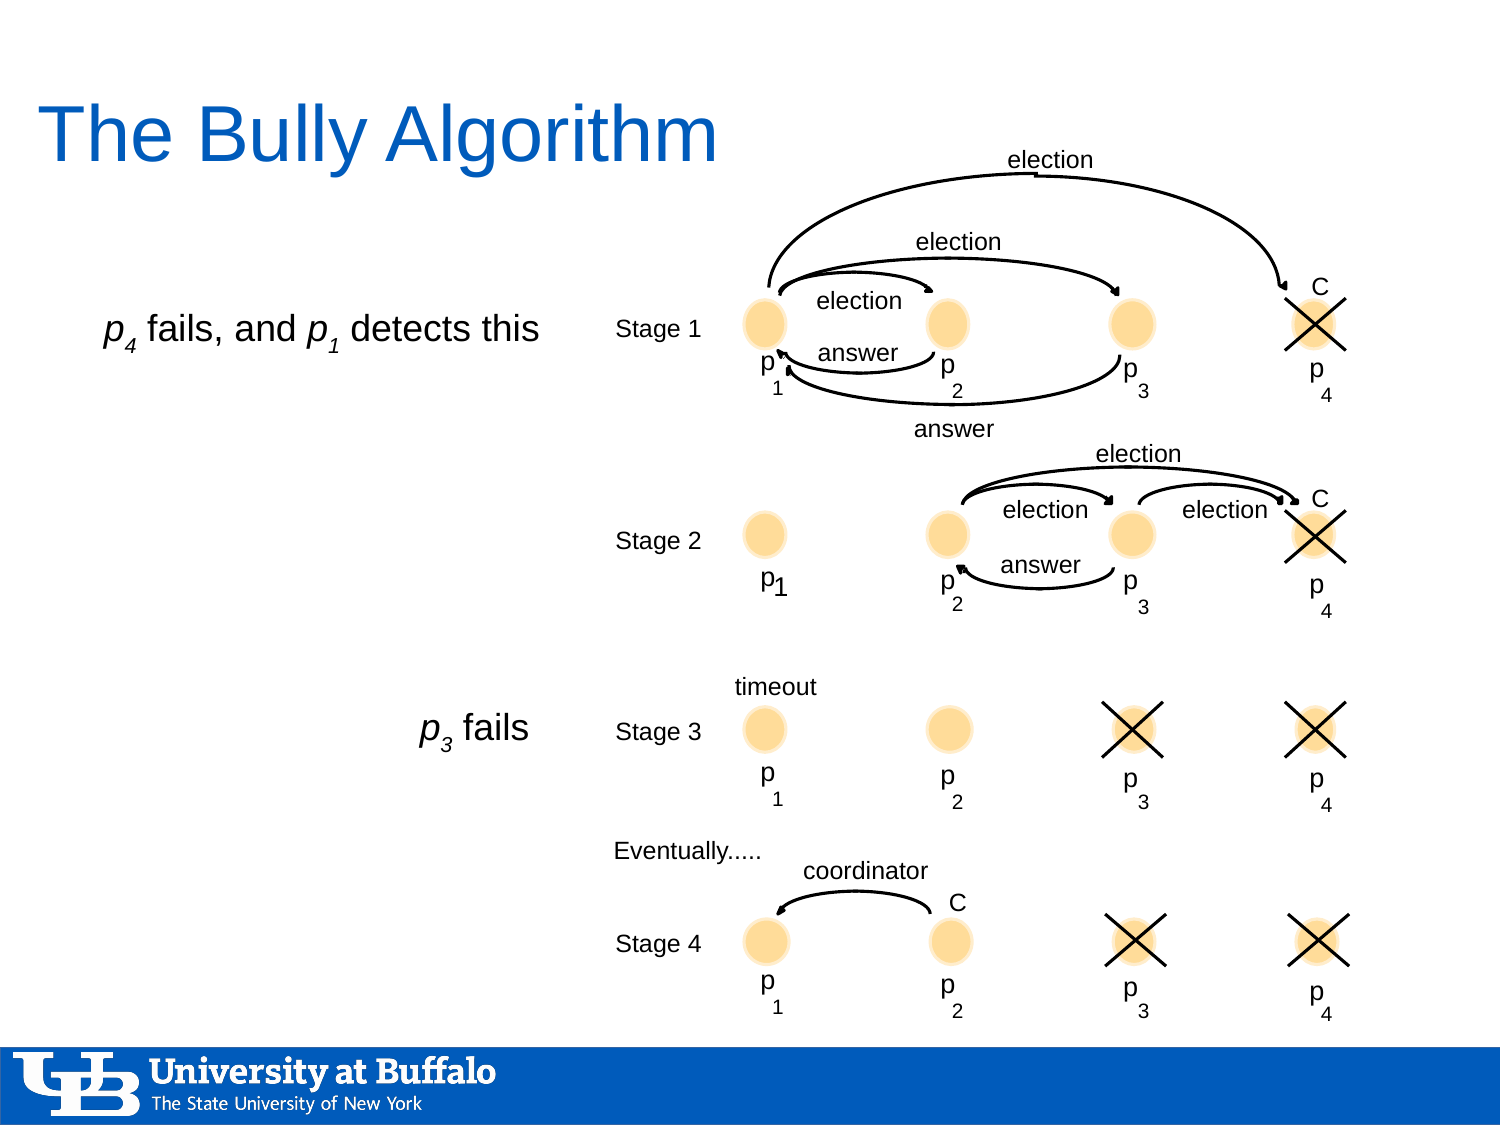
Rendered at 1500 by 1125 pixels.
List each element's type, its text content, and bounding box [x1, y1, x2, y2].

text_box p [760, 559, 776, 592]
text_box [743, 706, 786, 753]
text_box answer [1000, 548, 1082, 579]
text_box election [1095, 437, 1183, 467]
text_box 2 [951, 590, 964, 616]
text_box p [1123, 350, 1139, 383]
text_box [903, 287, 969, 349]
text_box [1292, 311, 1312, 338]
text_box 4 [1320, 381, 1333, 407]
text_box [1302, 943, 1334, 965]
text_box [957, 566, 965, 574]
text_box C [1311, 482, 1330, 513]
text_box election [1182, 493, 1269, 524]
text_box 2 [951, 788, 964, 814]
text_box p [760, 963, 776, 995]
text_box election [1002, 493, 1089, 524]
text_box [1292, 523, 1312, 549]
text_box p3 fails [405, 699, 545, 766]
text_box [1118, 706, 1148, 727]
text_box [743, 511, 786, 558]
text_box [743, 287, 816, 349]
text_box answer [913, 413, 995, 444]
text_box Eventually..... [613, 834, 763, 865]
text_box [1296, 928, 1315, 954]
text_box 3 [1137, 997, 1150, 1023]
text_box [1301, 733, 1329, 753]
text_box p [940, 966, 956, 999]
text_box [1300, 540, 1329, 558]
text_box [1113, 718, 1129, 741]
text_box 1 [772, 785, 784, 811]
text_box [1319, 525, 1335, 547]
text_box [1119, 733, 1148, 753]
text_box [1323, 930, 1338, 952]
text_box 3 [1137, 378, 1150, 404]
text_box 2 [951, 997, 964, 1023]
text_box p [1309, 973, 1325, 1006]
text_box [1296, 717, 1312, 742]
text_box [777, 350, 785, 358]
text_box 1 [773, 569, 789, 603]
text_box p [1123, 760, 1139, 794]
text_box Stage 2 [615, 524, 703, 555]
text_box [1119, 943, 1151, 965]
text_box p [1309, 350, 1325, 383]
text_box C [948, 886, 967, 917]
text_box 4 [1320, 792, 1333, 818]
text_box [1121, 918, 1149, 937]
text_box 3 [1137, 594, 1150, 620]
text_box [927, 706, 973, 753]
text_box p [1123, 562, 1139, 595]
text_box [1140, 930, 1155, 952]
text_box C [1311, 270, 1330, 301]
text_box [1298, 511, 1331, 533]
text_box timeout [734, 670, 818, 701]
text_box election [915, 225, 1003, 256]
text_box [1304, 918, 1332, 937]
text_box p [760, 346, 776, 376]
text_box [1319, 313, 1335, 336]
text_box Stage 3 [615, 715, 703, 746]
text_box p [1309, 566, 1325, 599]
text_box 3 [1137, 788, 1150, 814]
text_box coordinator [803, 854, 929, 885]
text_box p [940, 757, 956, 790]
text_box Stage 4 [615, 927, 703, 958]
text_box [777, 907, 785, 915]
text_box election [816, 284, 903, 315]
picture [13, 1052, 496, 1116]
text_box 1 [772, 994, 784, 1020]
text_box p [940, 562, 956, 595]
text_box Stage 1 [615, 312, 703, 343]
text_box [1136, 716, 1155, 743]
text_box [1319, 718, 1335, 741]
text_box [744, 907, 973, 965]
text_box p [1309, 760, 1325, 794]
text_box [1298, 300, 1330, 321]
text_box 1 [772, 374, 784, 400]
text_box [1109, 299, 1155, 349]
text_box p [760, 753, 776, 787]
text_box 2 [951, 378, 964, 403]
text_box election [1007, 143, 1094, 174]
text_box p [764, 573, 773, 592]
text_box [1105, 496, 1112, 504]
text_box p [1313, 987, 1320, 1006]
text_box [1113, 928, 1132, 954]
text_box answer [817, 336, 899, 367]
text_box p [1123, 969, 1139, 1002]
text_box p4 fails, and p1 detects this [89, 299, 556, 366]
title The Bully Algorithm [37, 95, 1388, 173]
text_box [1299, 327, 1330, 349]
text_box p [940, 348, 956, 380]
text_box 4 [1320, 597, 1333, 623]
text_box [927, 511, 1155, 558]
text_box [1301, 706, 1330, 726]
text_box 4 [1320, 1000, 1333, 1026]
